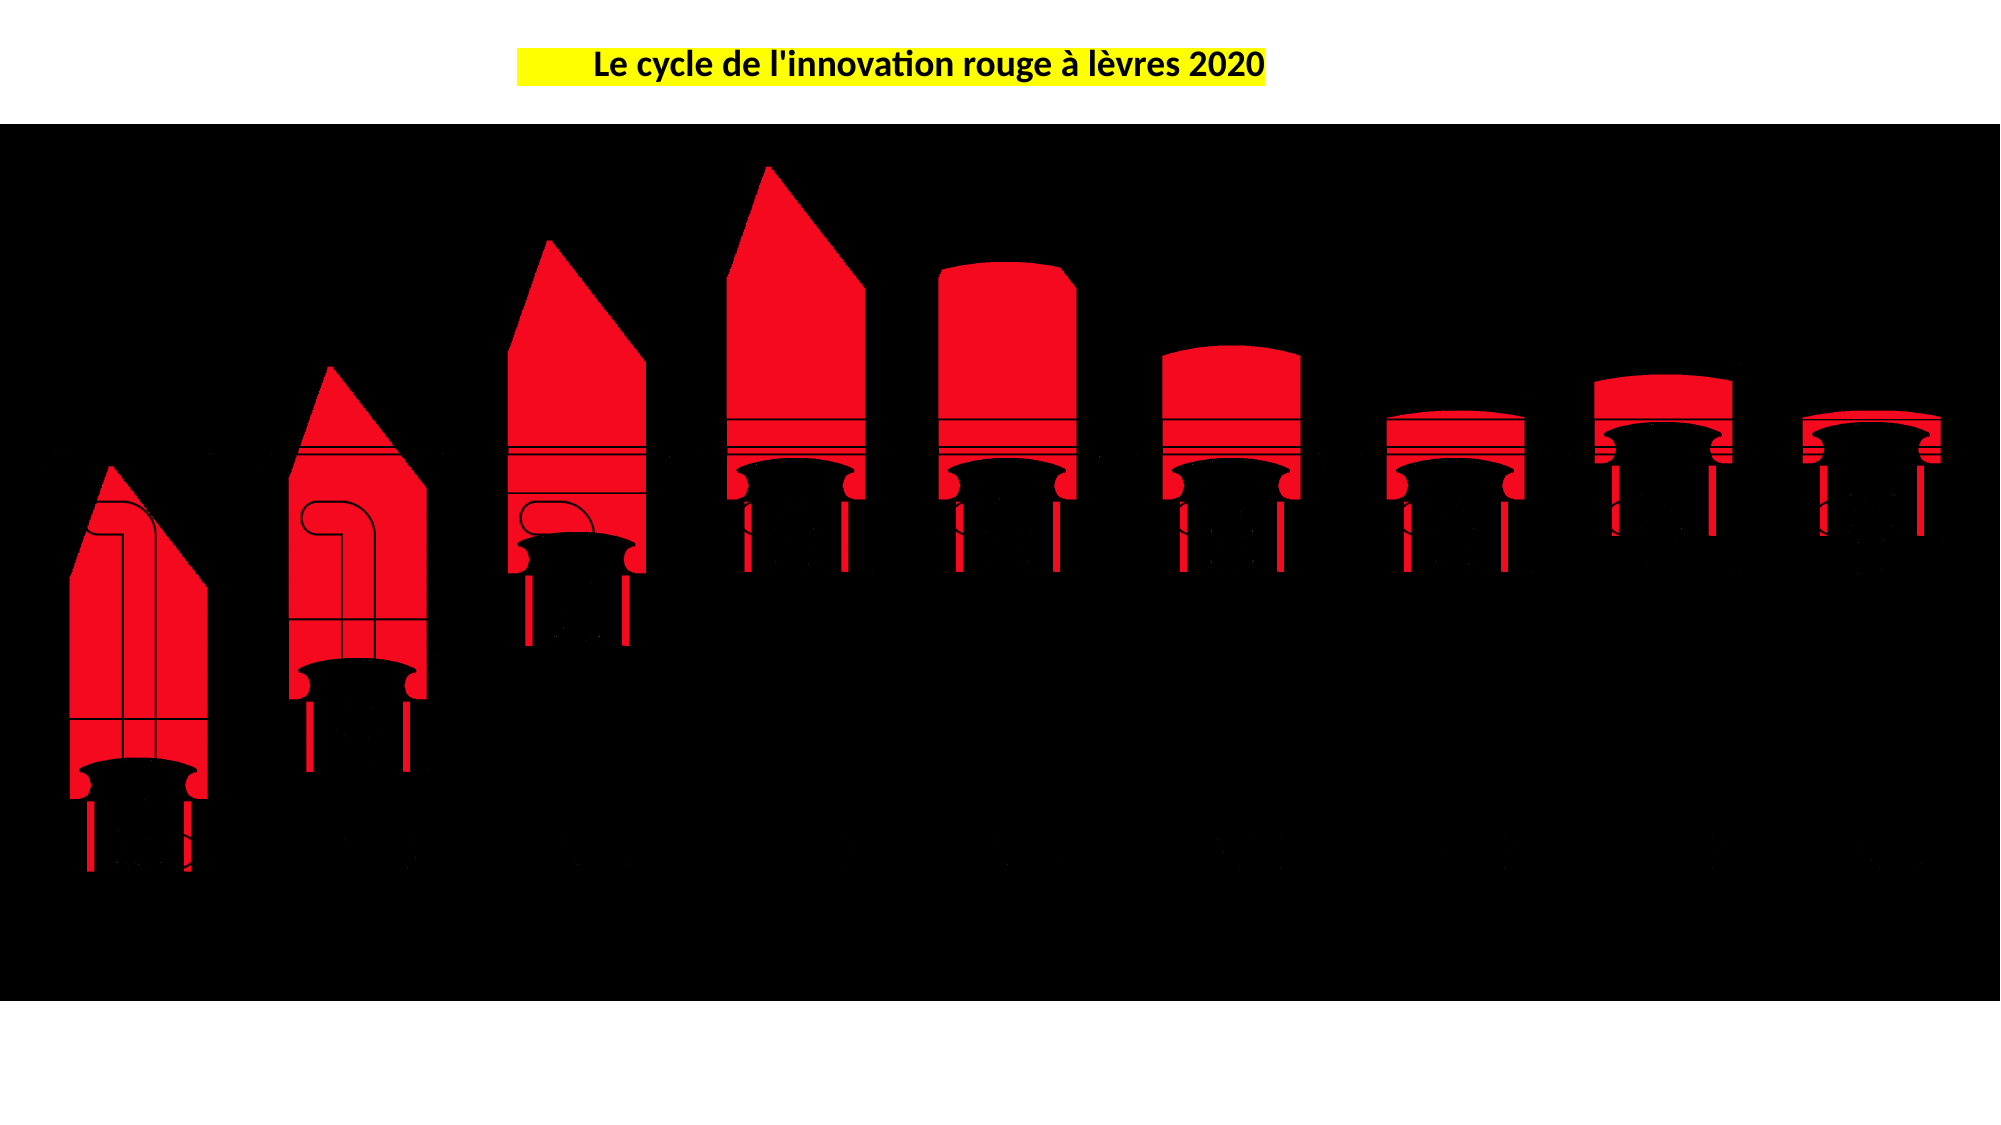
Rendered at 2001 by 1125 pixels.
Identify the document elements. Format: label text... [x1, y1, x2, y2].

text_box Le cycle de l'innovation rouge à lèvres 2020 [502, 31, 1447, 92]
picture [0, 124, 2000, 1001]
